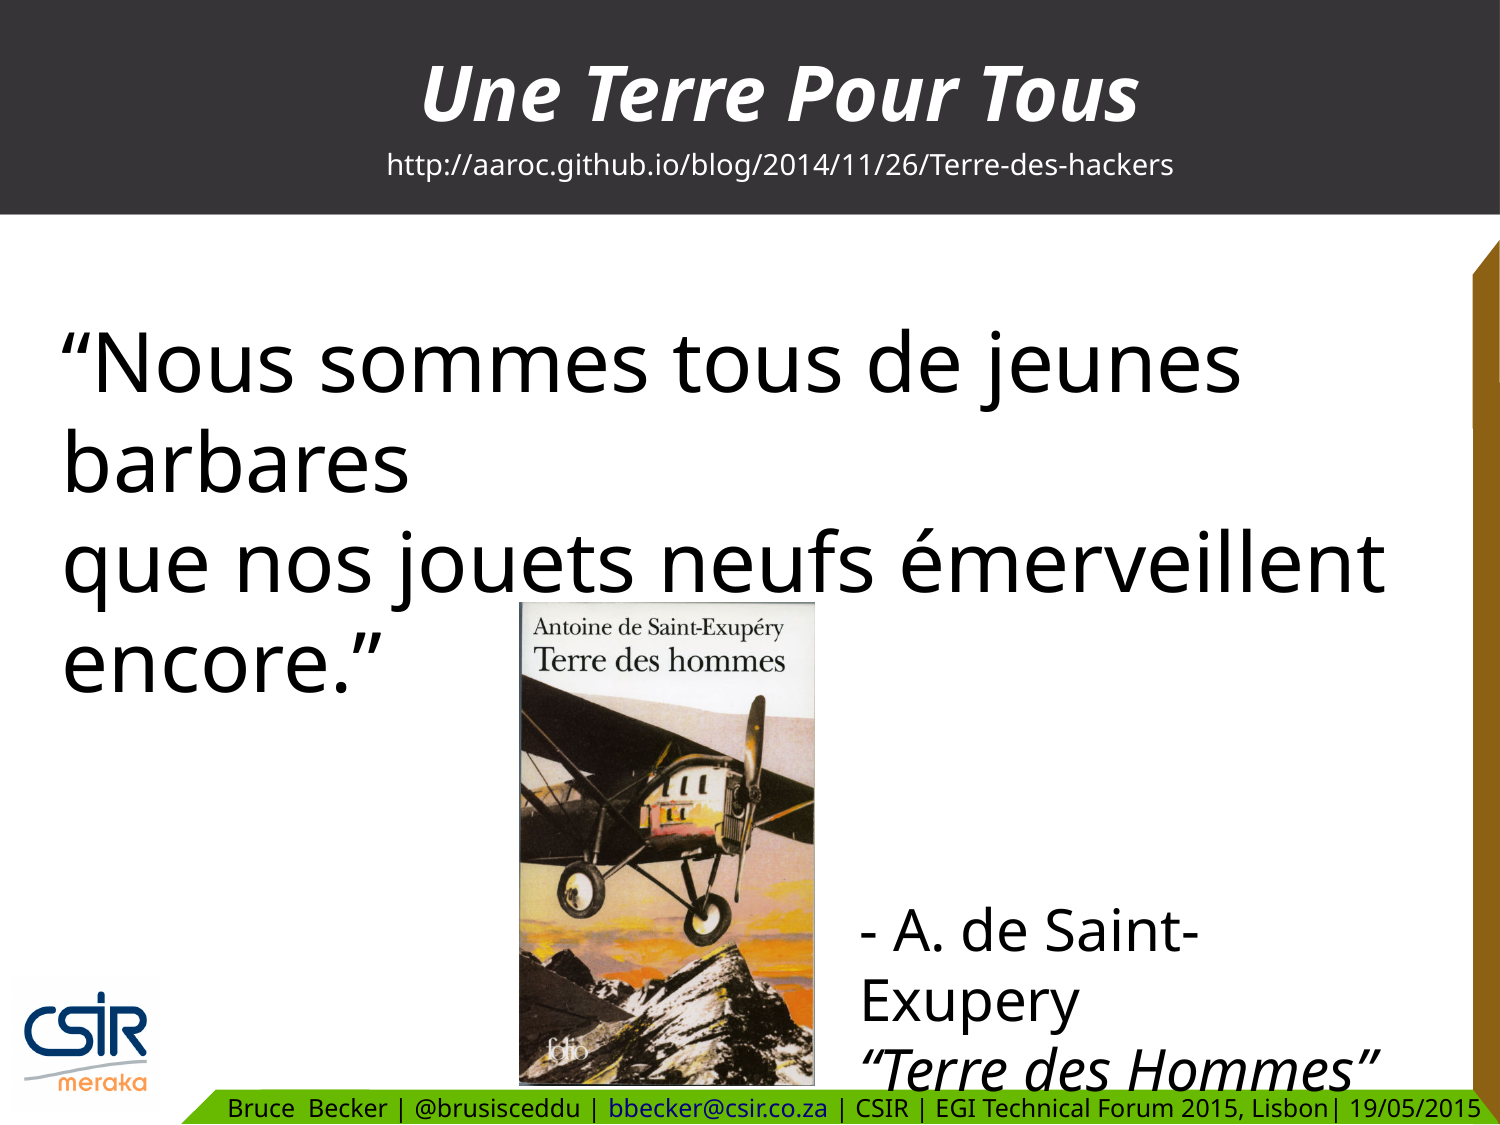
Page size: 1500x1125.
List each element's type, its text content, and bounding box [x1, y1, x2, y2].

picture [519, 602, 815, 1087]
picture [10, 974, 161, 1112]
picture [0, 0, 1500, 215]
text_box - A. de Saint-Exupery “Terre des Hommes” [844, 885, 1406, 1041]
title Une Terre Pour Tous http://aaroc.github.io/blog/2014/11/26/Terre-des-hackers [185, 18, 1377, 206]
text_box “Nous sommes tous de jeunes barbares que nos jouets neufs émerveillent encore.” [47, 301, 1441, 863]
